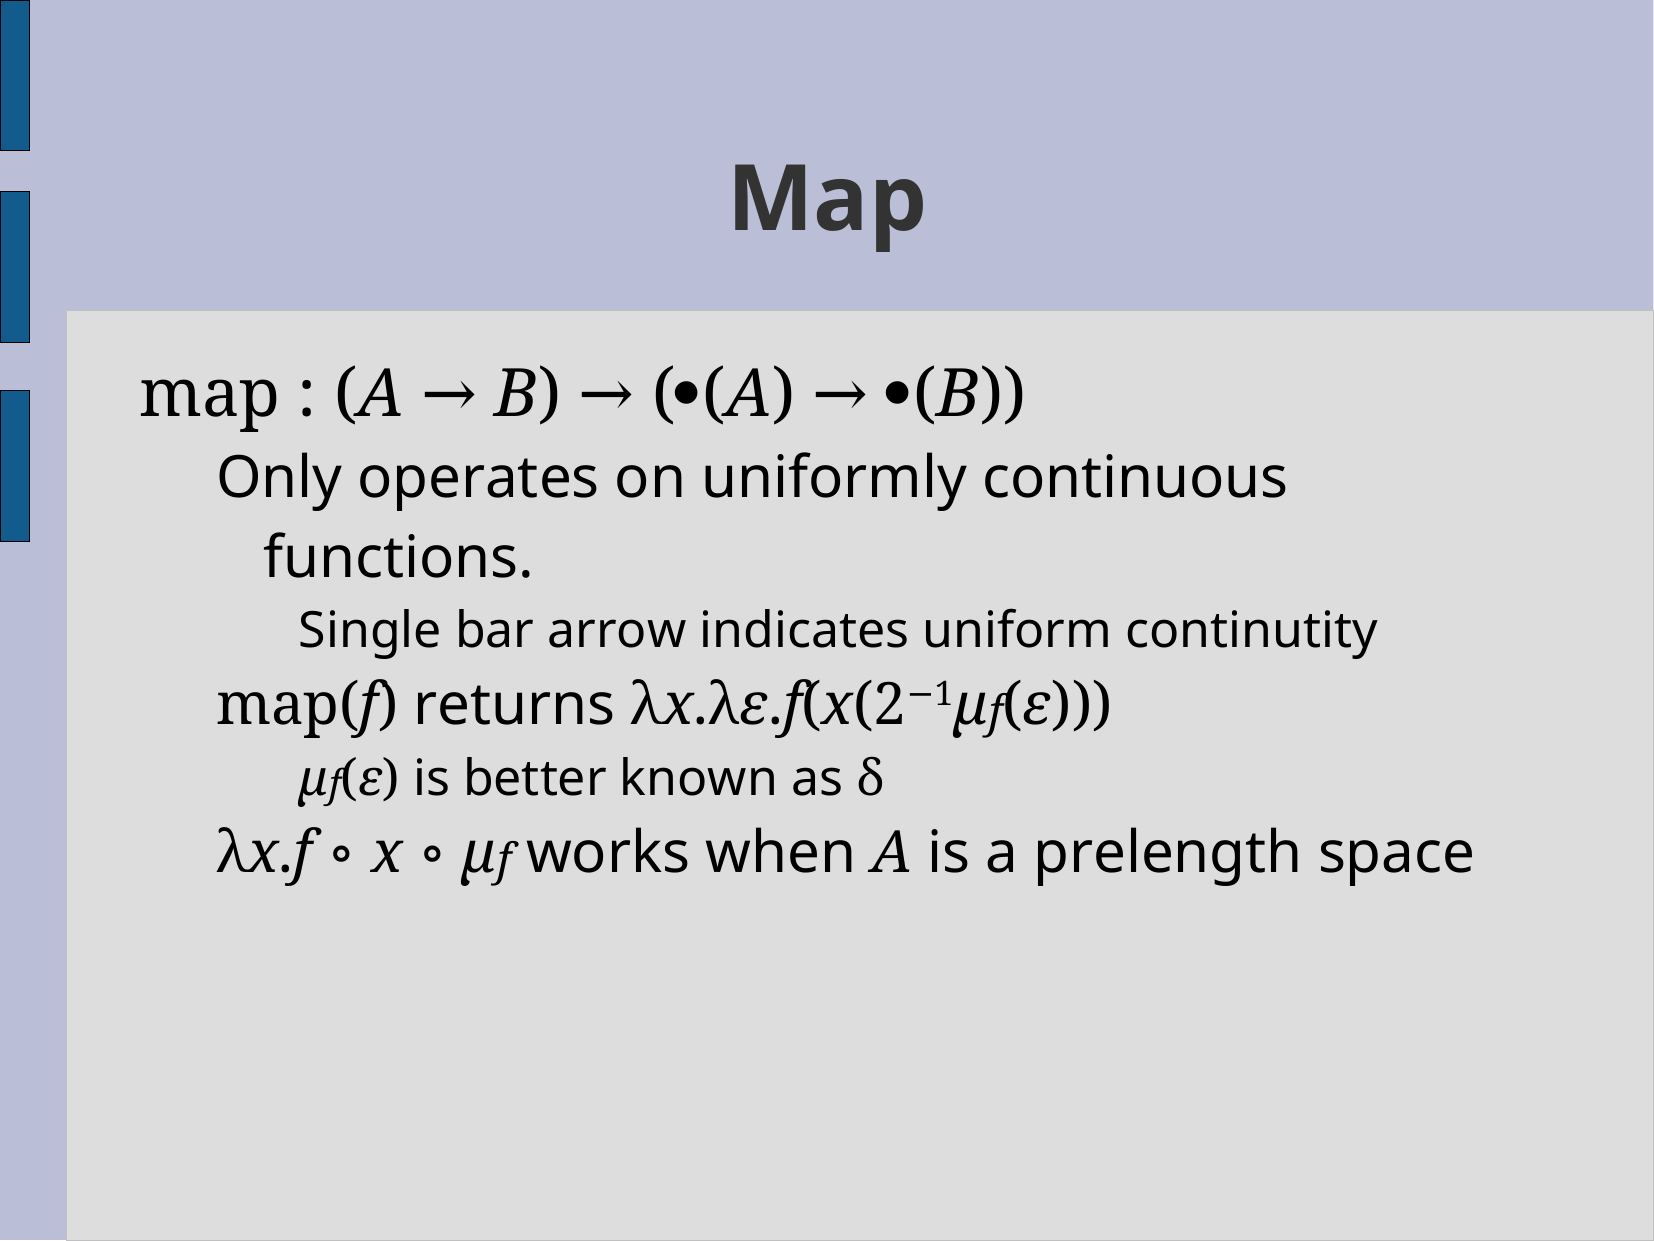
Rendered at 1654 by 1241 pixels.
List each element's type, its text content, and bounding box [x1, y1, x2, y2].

list map : (A → B) → ((A) → (B)) Only operates on uniformly continuous functions. Single bar arrow indicates uniform continutity map(f) returns λx.λε.f(x(2−1μf(ε))) μf(ε) is better known as δ λx.f ∘ x ∘ μf works when A is a prelength space [121, 344, 1534, 1127]
title Map [121, 91, 1534, 299]
